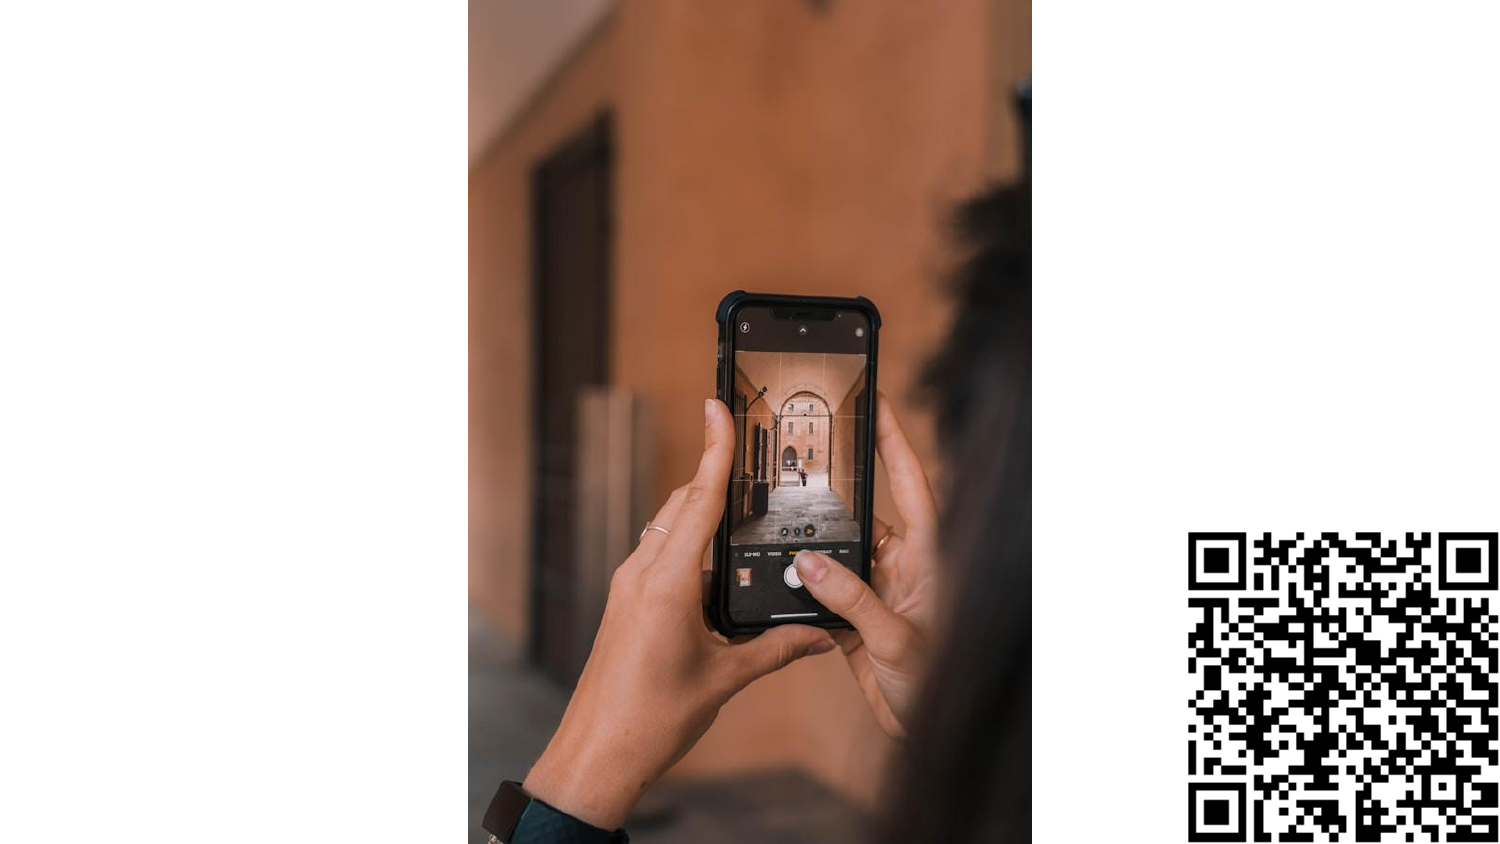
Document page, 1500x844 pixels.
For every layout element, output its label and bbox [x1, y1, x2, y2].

picture [468, 0, 1032, 844]
picture [1187, 531, 1500, 844]
